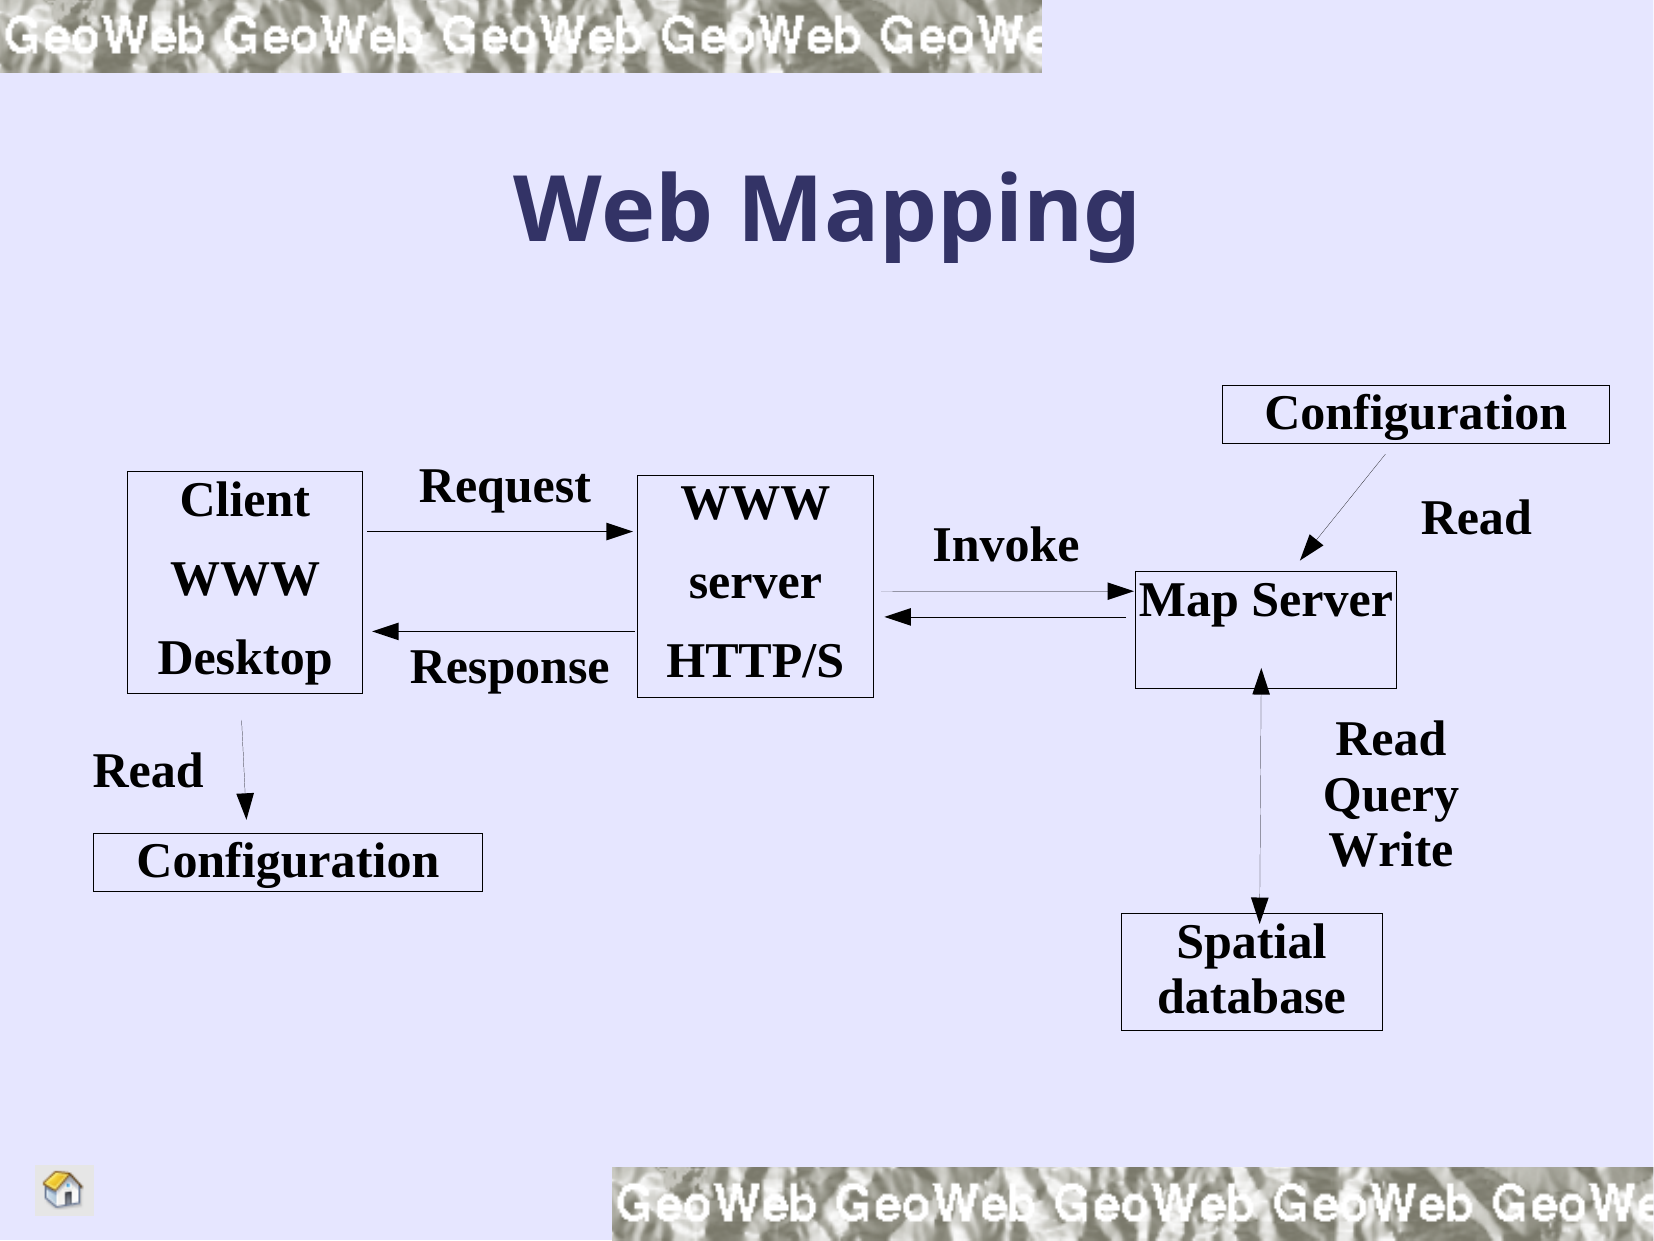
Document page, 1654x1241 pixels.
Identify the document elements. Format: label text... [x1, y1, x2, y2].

text_box WWW server HTTP/S [637, 475, 874, 698]
text_box Read [1374, 489, 1579, 549]
text_box Client WWW Desktop [127, 471, 363, 694]
text_box Configuration [1222, 385, 1610, 444]
text_box Spatial database [1121, 913, 1383, 1031]
title Web Mapping [121, 102, 1534, 311]
picture [612, 1167, 1654, 1241]
text_box Read [45, 742, 252, 802]
text_box Configuration [93, 833, 483, 892]
text_box Response [407, 639, 613, 756]
picture [0, 0, 1042, 73]
text_box Read Query Write [1288, 711, 1494, 886]
text_box Request [402, 457, 608, 575]
text_box Invoke [903, 517, 1109, 576]
text_box Map Server [1135, 571, 1397, 689]
picture [35, 1165, 94, 1216]
